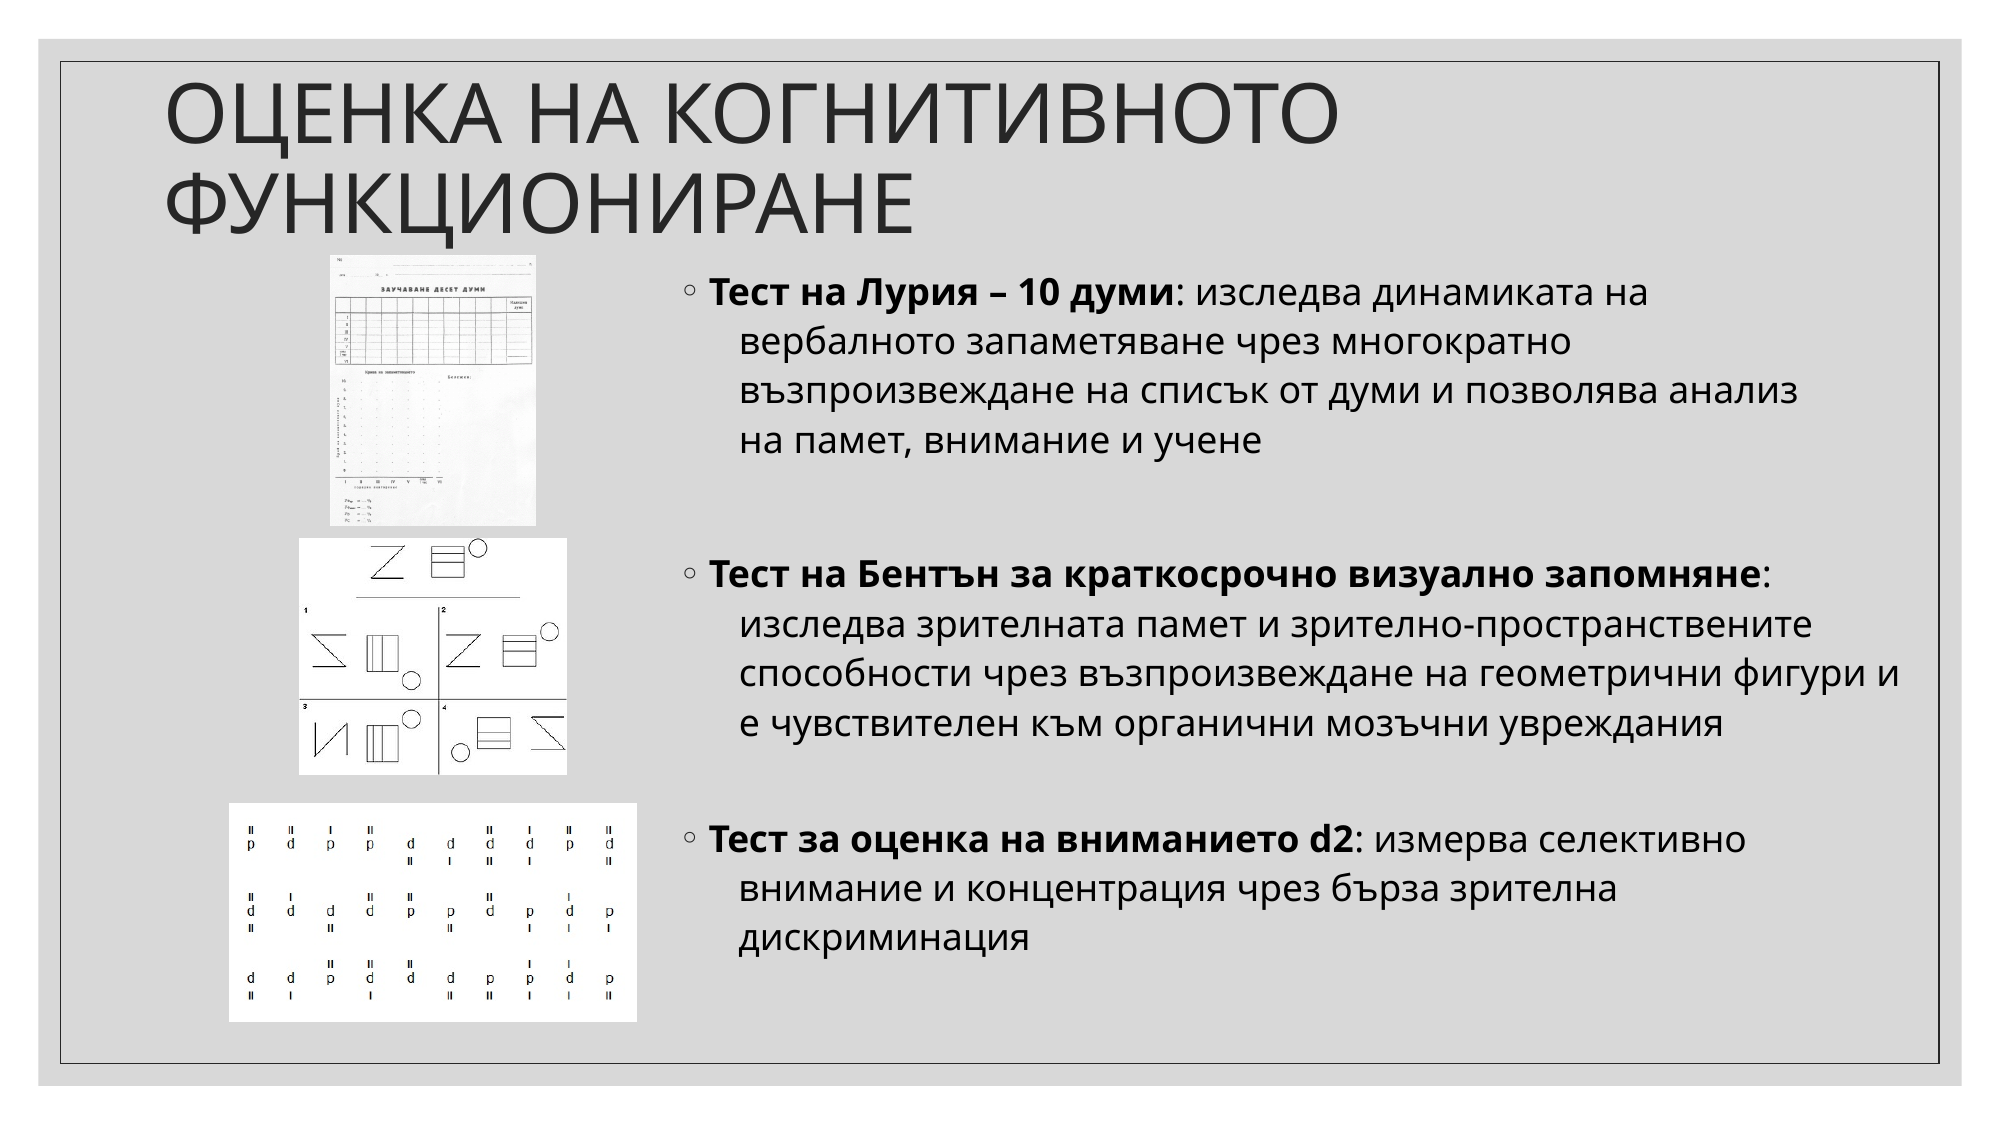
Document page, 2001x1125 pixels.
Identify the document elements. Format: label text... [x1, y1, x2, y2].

list Тест на Лурия – 10 думи: изследва динамиката на вербалното запаметяване чрез многократно възпроизвеждане на списък от думи и позволява анализ на памет, внимание и учене [663, 255, 1825, 481]
text_box Тест на Бентън за краткосрочно визуално запомняне: изследва зрителната памет и зрително-пространствените способности чрез възпроизвеждане на геометрични фигури и е чувствителен към органични мозъчни увреждания [663, 538, 1923, 836]
text_box Тест за оценка на вниманието d2: измерва селективно внимание и концентрация чрез бърза зрителна дискриминация [663, 803, 1839, 967]
picture [330, 255, 536, 526]
picture [229, 803, 637, 1023]
title ОЦЕНКА НА КОГНИТИВНОТО ФУНКЦИОНИРАНЕ [148, 49, 1884, 275]
picture [299, 538, 567, 775]
